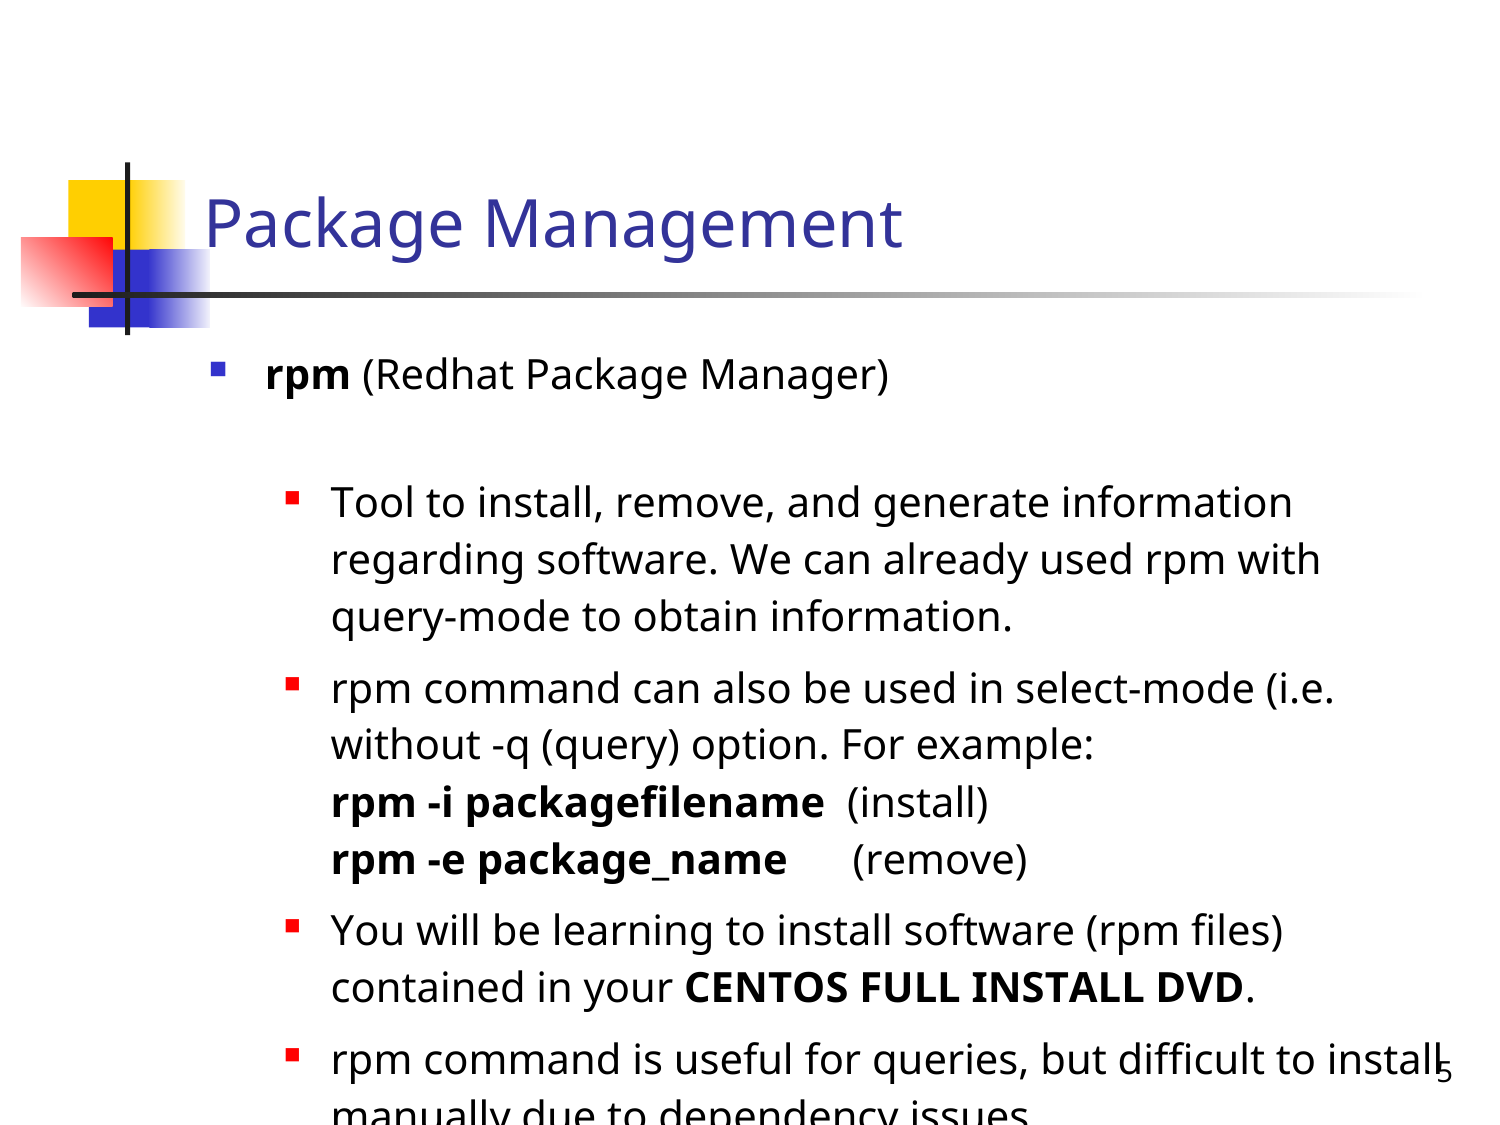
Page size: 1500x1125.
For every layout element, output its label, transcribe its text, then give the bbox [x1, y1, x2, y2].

title Package Management [188, 35, 1468, 276]
list rpm (Redhat Package Manager) Tool to install, remove, and generate information regarding software. We can already used rpm with query-mode to obtain information. rpm command can also be used in select-mode (i.e. without -q (query) option. For example: rpm -i packagefilename (install) rpm -e package_name (remove) You will be learning to install software (rpm files) contained in your CENTOS FULL INSTALL DVD. rpm command is useful for queries, but difficult to install manually due to dependency issues. [193, 331, 1469, 1035]
